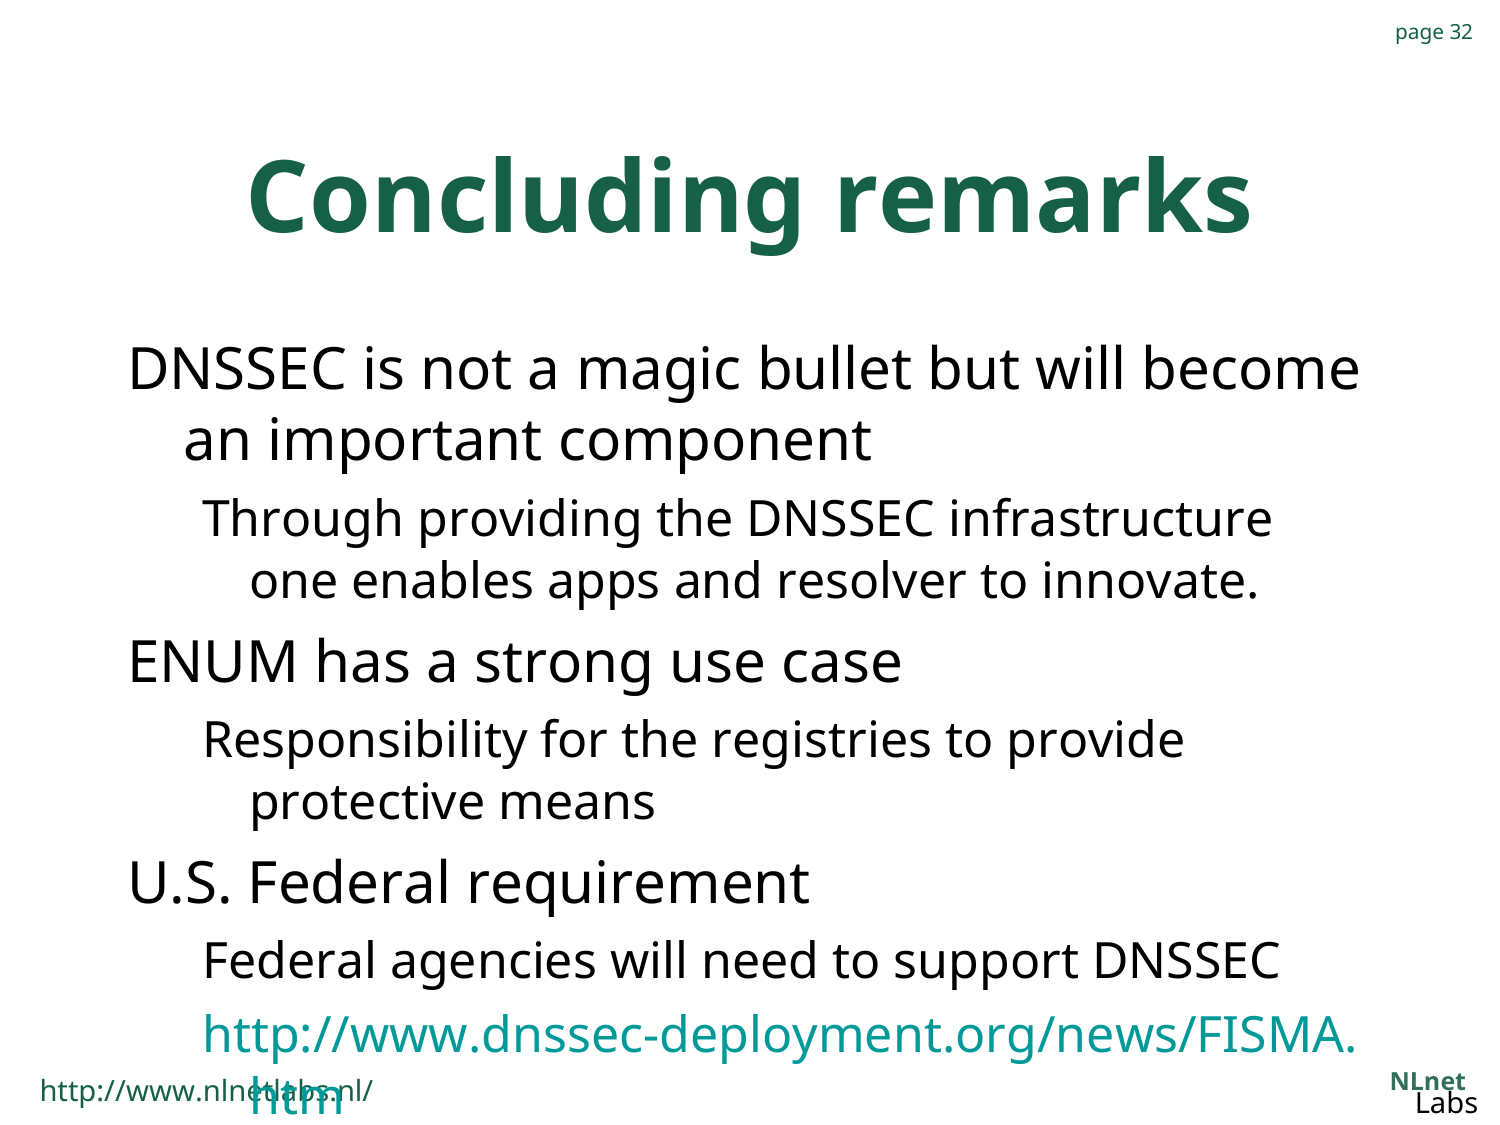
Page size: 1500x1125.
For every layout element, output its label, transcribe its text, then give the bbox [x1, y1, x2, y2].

list DNSSEC is not a magic bullet but will become an important component Through providing the DNSSEC infrastructure one enables apps and resolver to innovate. ENUM has a strong use case Responsibility for the registries to provide protective means U.S. Federal requirement Federal agencies will need to support DNSSEC http://www.dnssec-deployment.org/news/FISMA.htm [112, 324, 1388, 1049]
title Concluding remarks [112, 99, 1388, 288]
